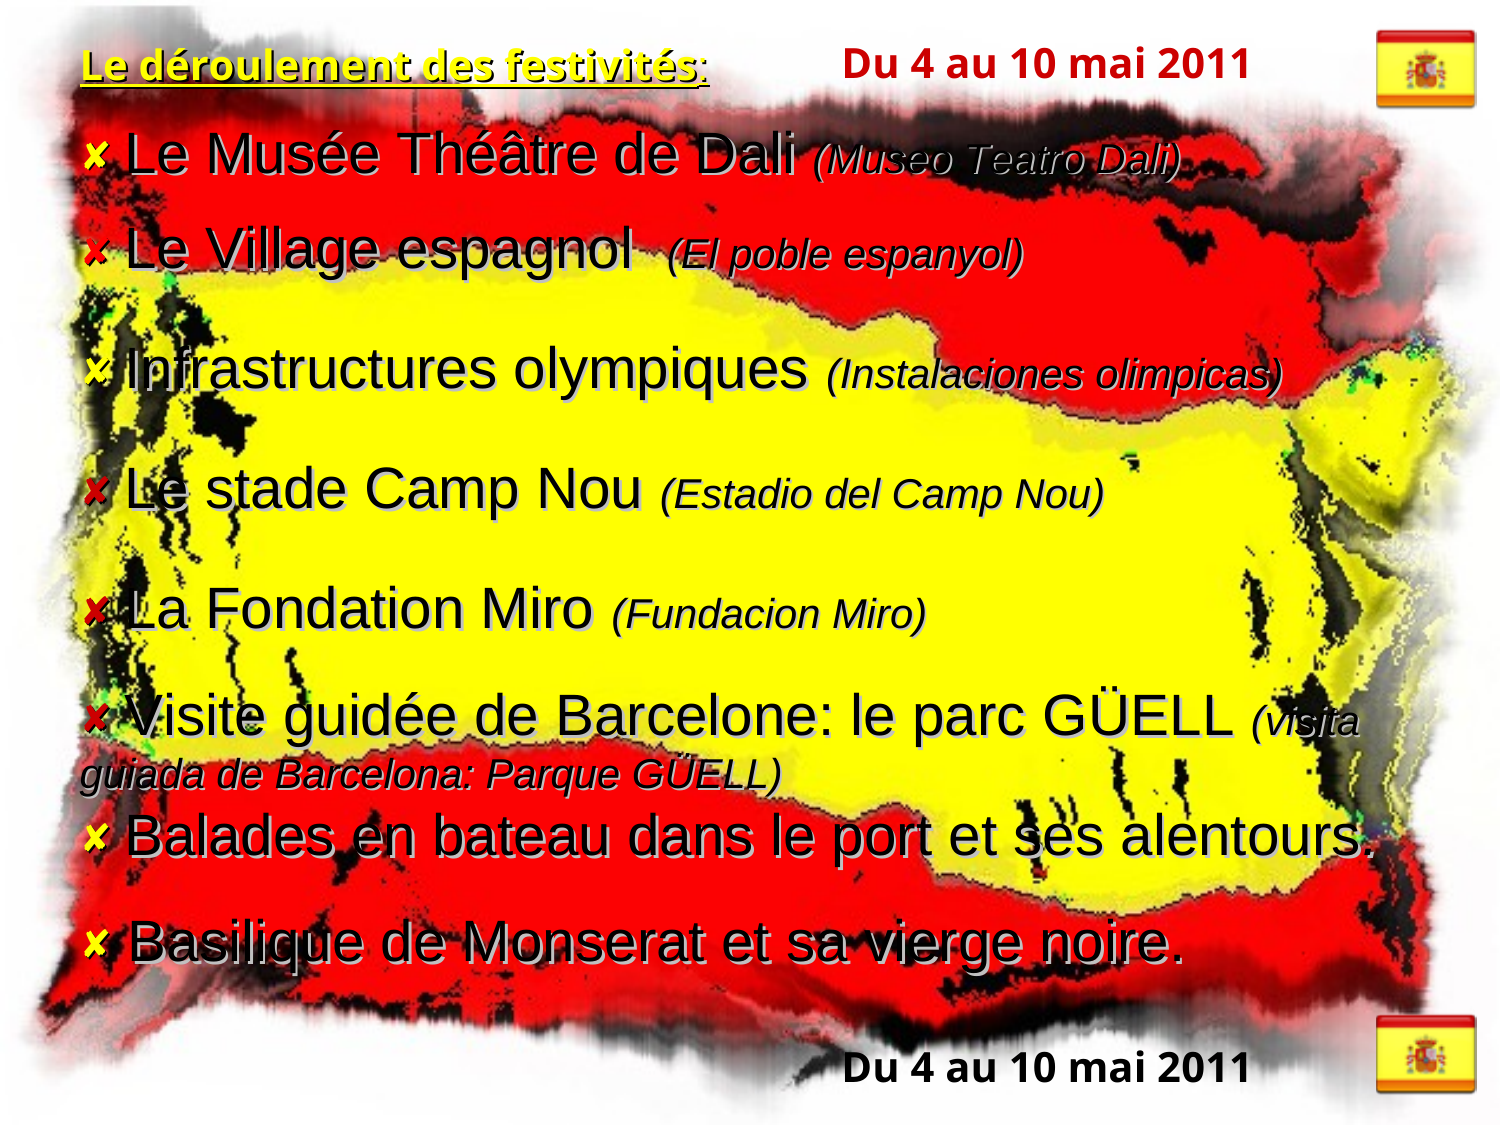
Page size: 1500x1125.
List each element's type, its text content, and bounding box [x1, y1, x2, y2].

picture [0, 0, 1500, 1125]
text_box Le déroulement des festivités:  Le Musée Théâtre de Dali (Museo Teatro Dali)  Le Village espagnol (El poble espanyol)  Infrastructures olympiques (Instalaciones olimpicas)  Le stade Camp Nou (Estadio del Camp Nou)  La Fondation Miro (Fundacion Miro)  Visite guidée de Barcelone: le parc GÜELL (visita guiada de Barcelona: Parque GÜELL)  Balades en bateau dans le port et ses alentours.  Basilique de Monserat et sa vierge noire. [64, 31, 1471, 982]
